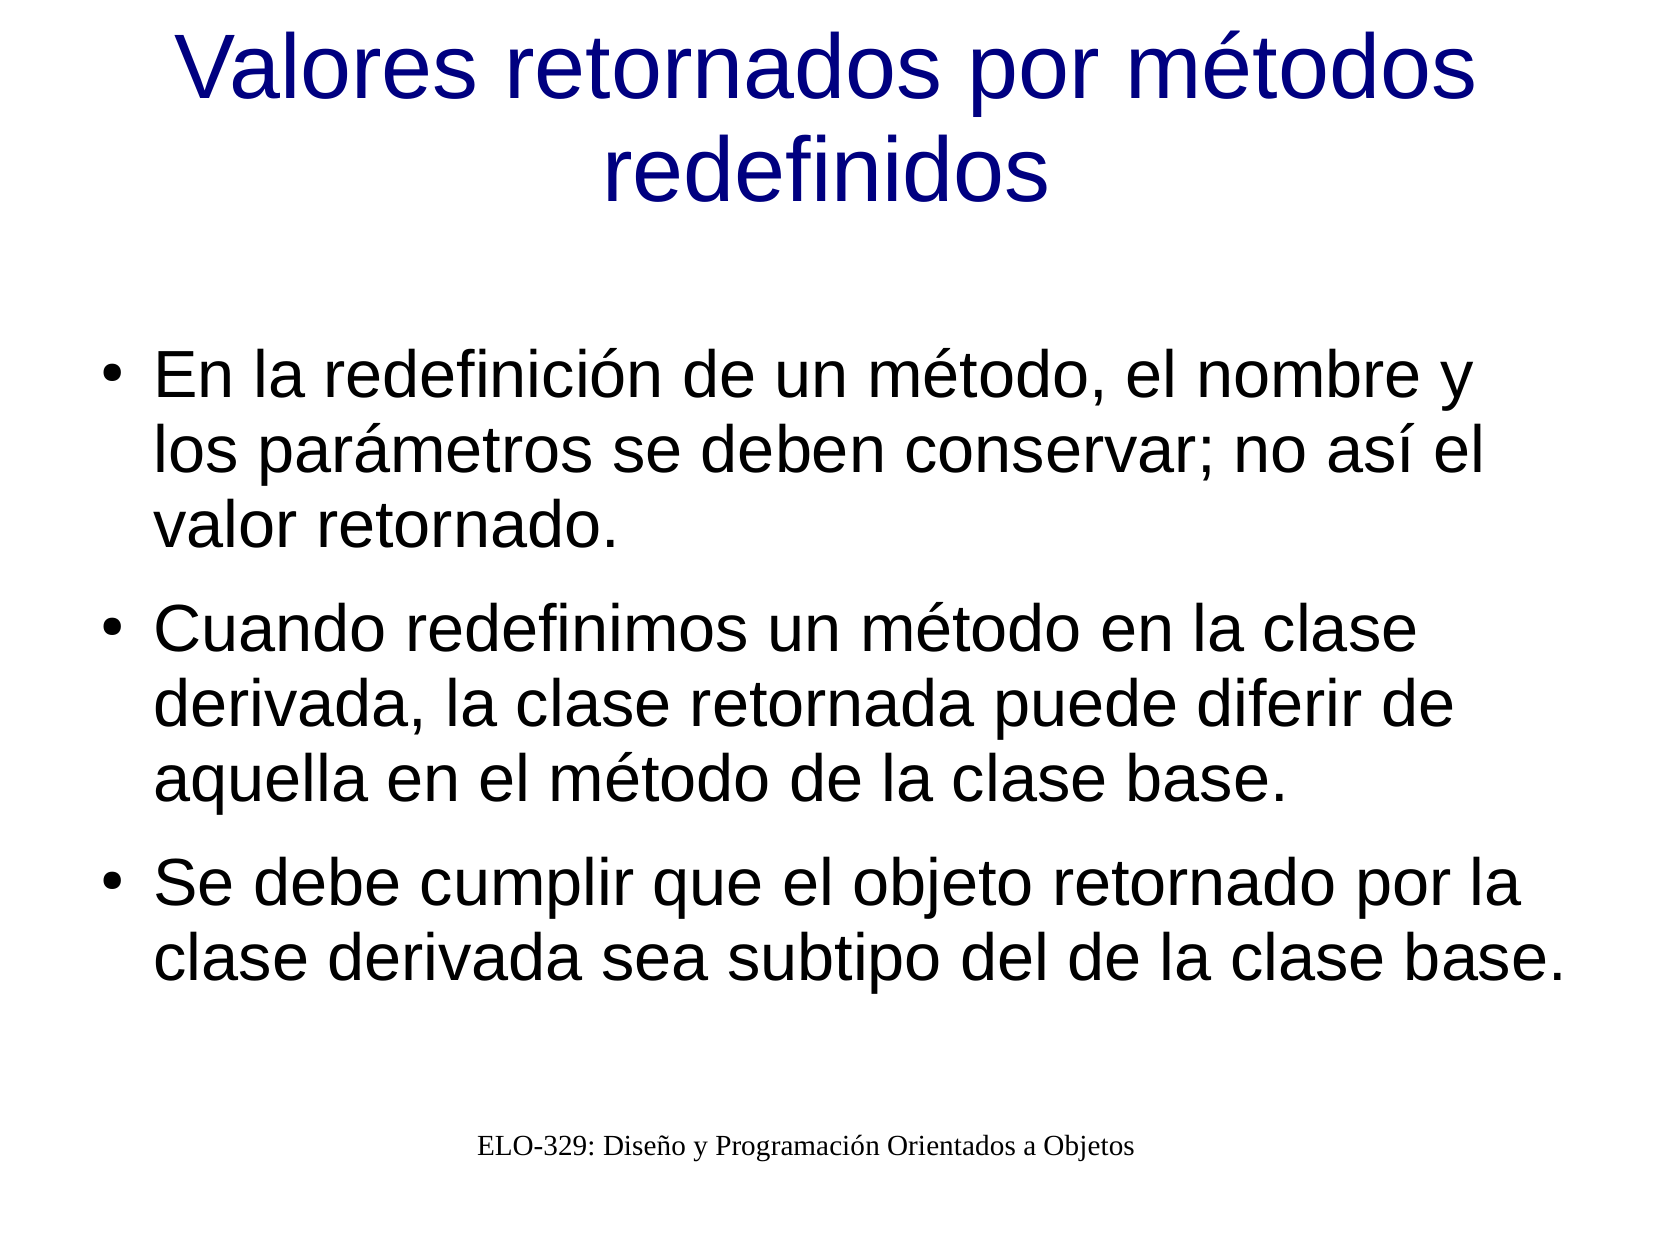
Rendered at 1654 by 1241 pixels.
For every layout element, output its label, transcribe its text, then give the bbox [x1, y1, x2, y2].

title Valores retornados por métodos redefinidos [82, 4, 1571, 233]
list En la redefinición de un método, el nombre y los parámetros se deben conservar; no así el valor retornado. Cuando redefinimos un método en la clase derivada, la clase retornada puede diferir de aquella en el método de la clase base. Se debe cumplir que el objeto retornado por la clase derivada sea subtipo del de la clase base. [82, 337, 1571, 1126]
